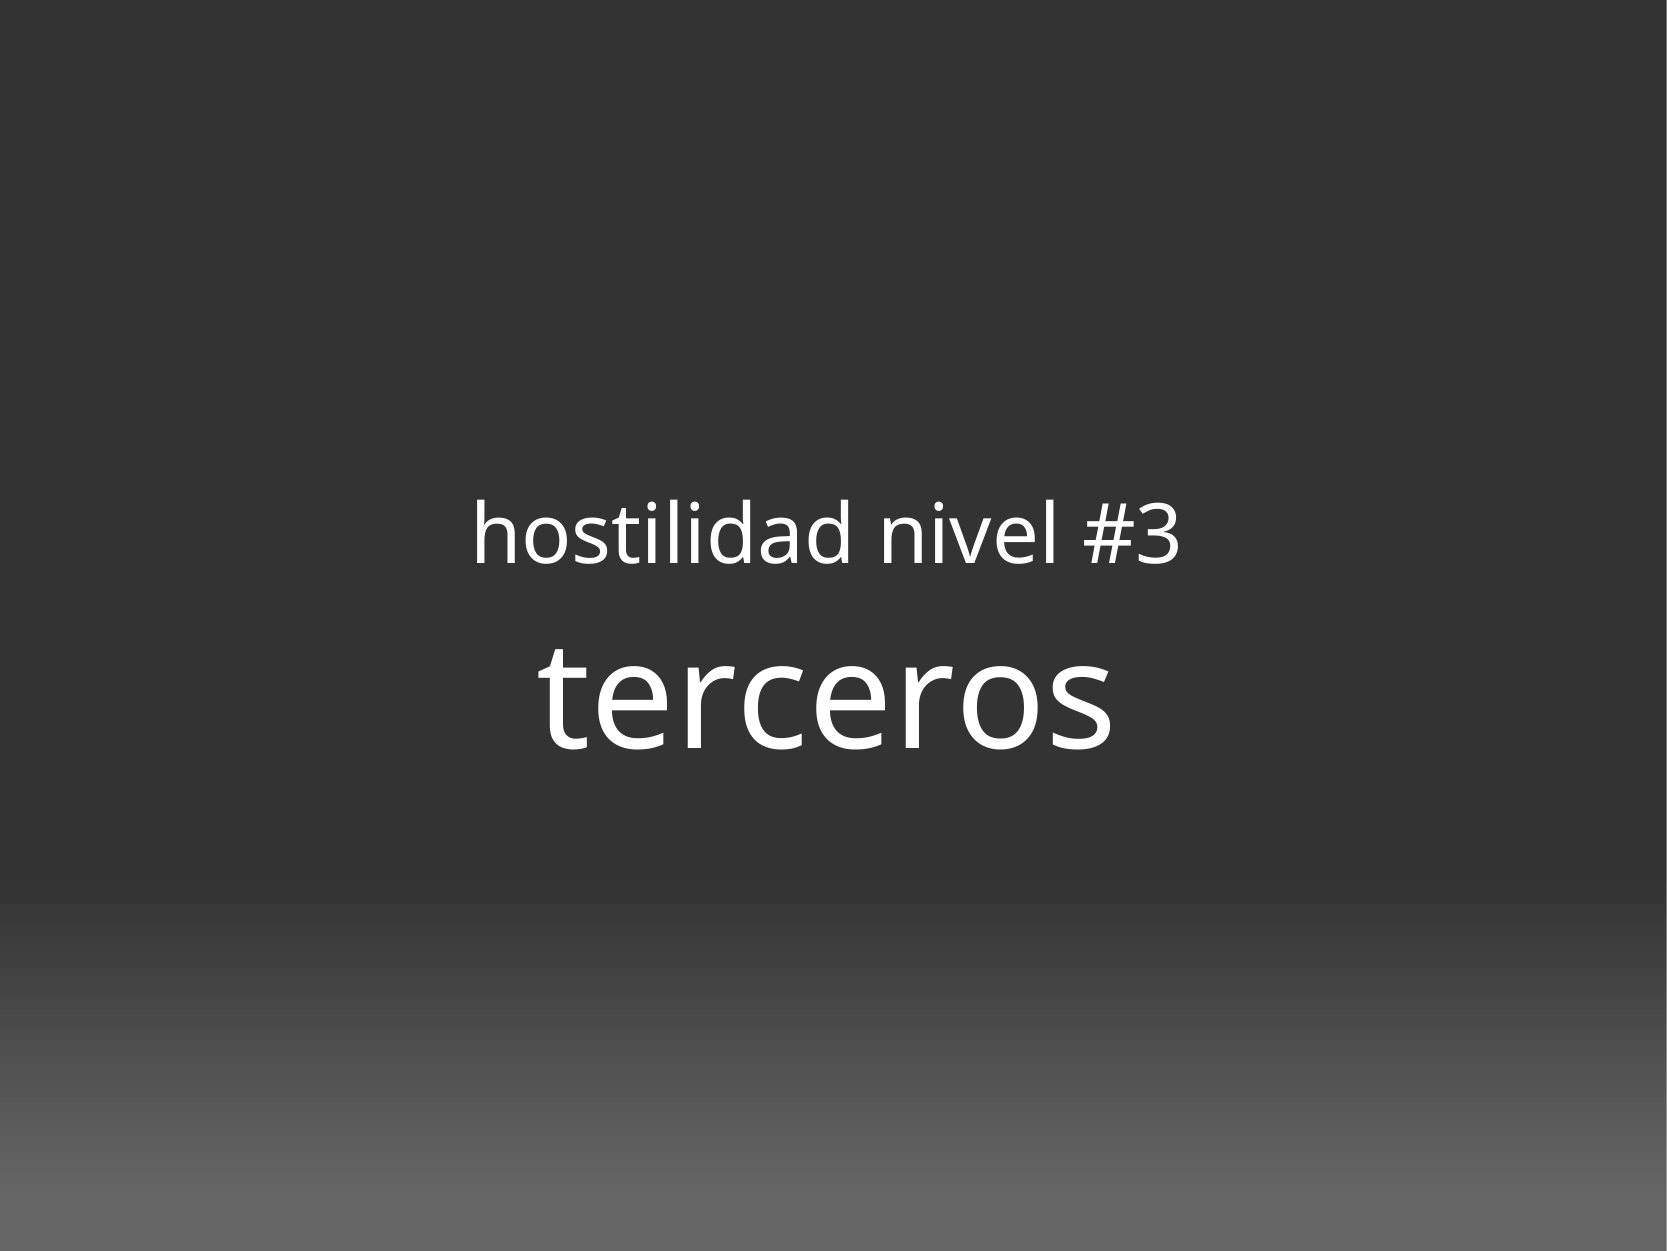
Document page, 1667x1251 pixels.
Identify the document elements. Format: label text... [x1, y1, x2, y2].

title hostilidad nivel #3 terceros [118, 490, 1536, 777]
picture [0, 0, 1667, 1251]
